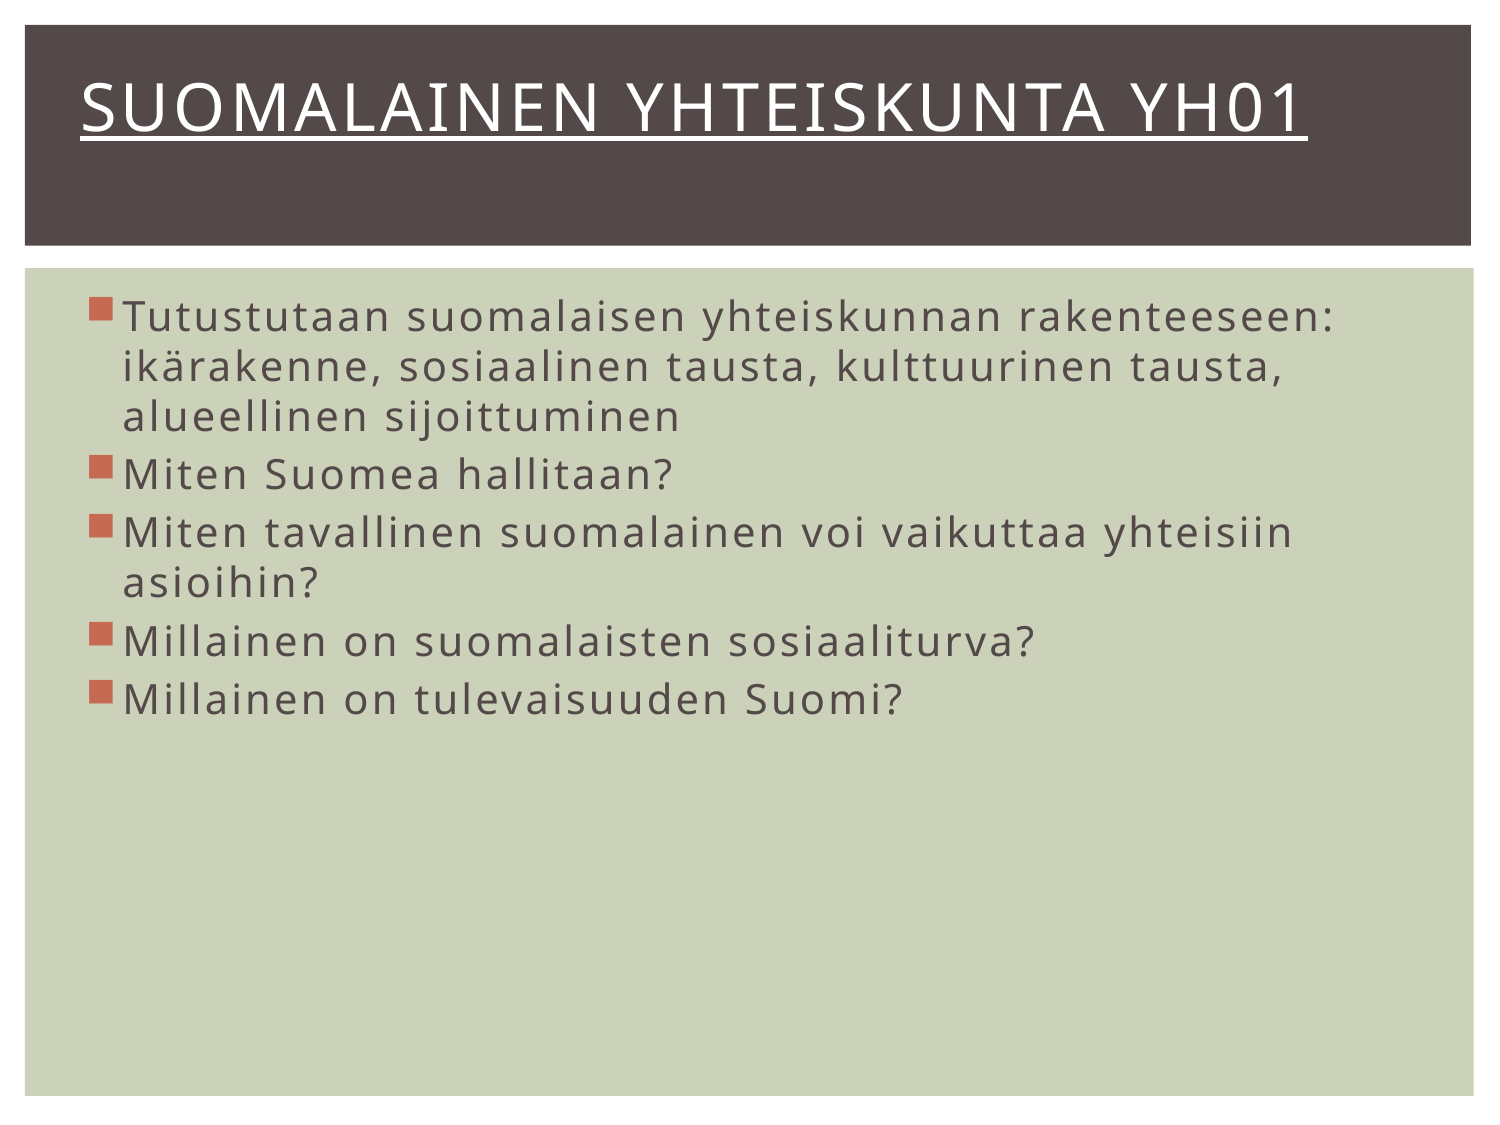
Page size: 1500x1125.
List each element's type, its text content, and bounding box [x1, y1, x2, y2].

list Tutustutaan suomalaisen yhteiskunnan rakenteeseen: ikärakenne, sosiaalinen tausta, kulttuurinen tausta, alueellinen sijoittuminen Miten Suomea hallitaan? Miten tavallinen suomalainen voi vaikuttaa yhteisiin asioihin? Millainen on suomalaisten sosiaaliturva? Millainen on tulevaisuuden Suomi? [62, 281, 1442, 1005]
title SUOMALAINEN YHTEISKUNTA YH01 [62, 58, 1438, 232]
